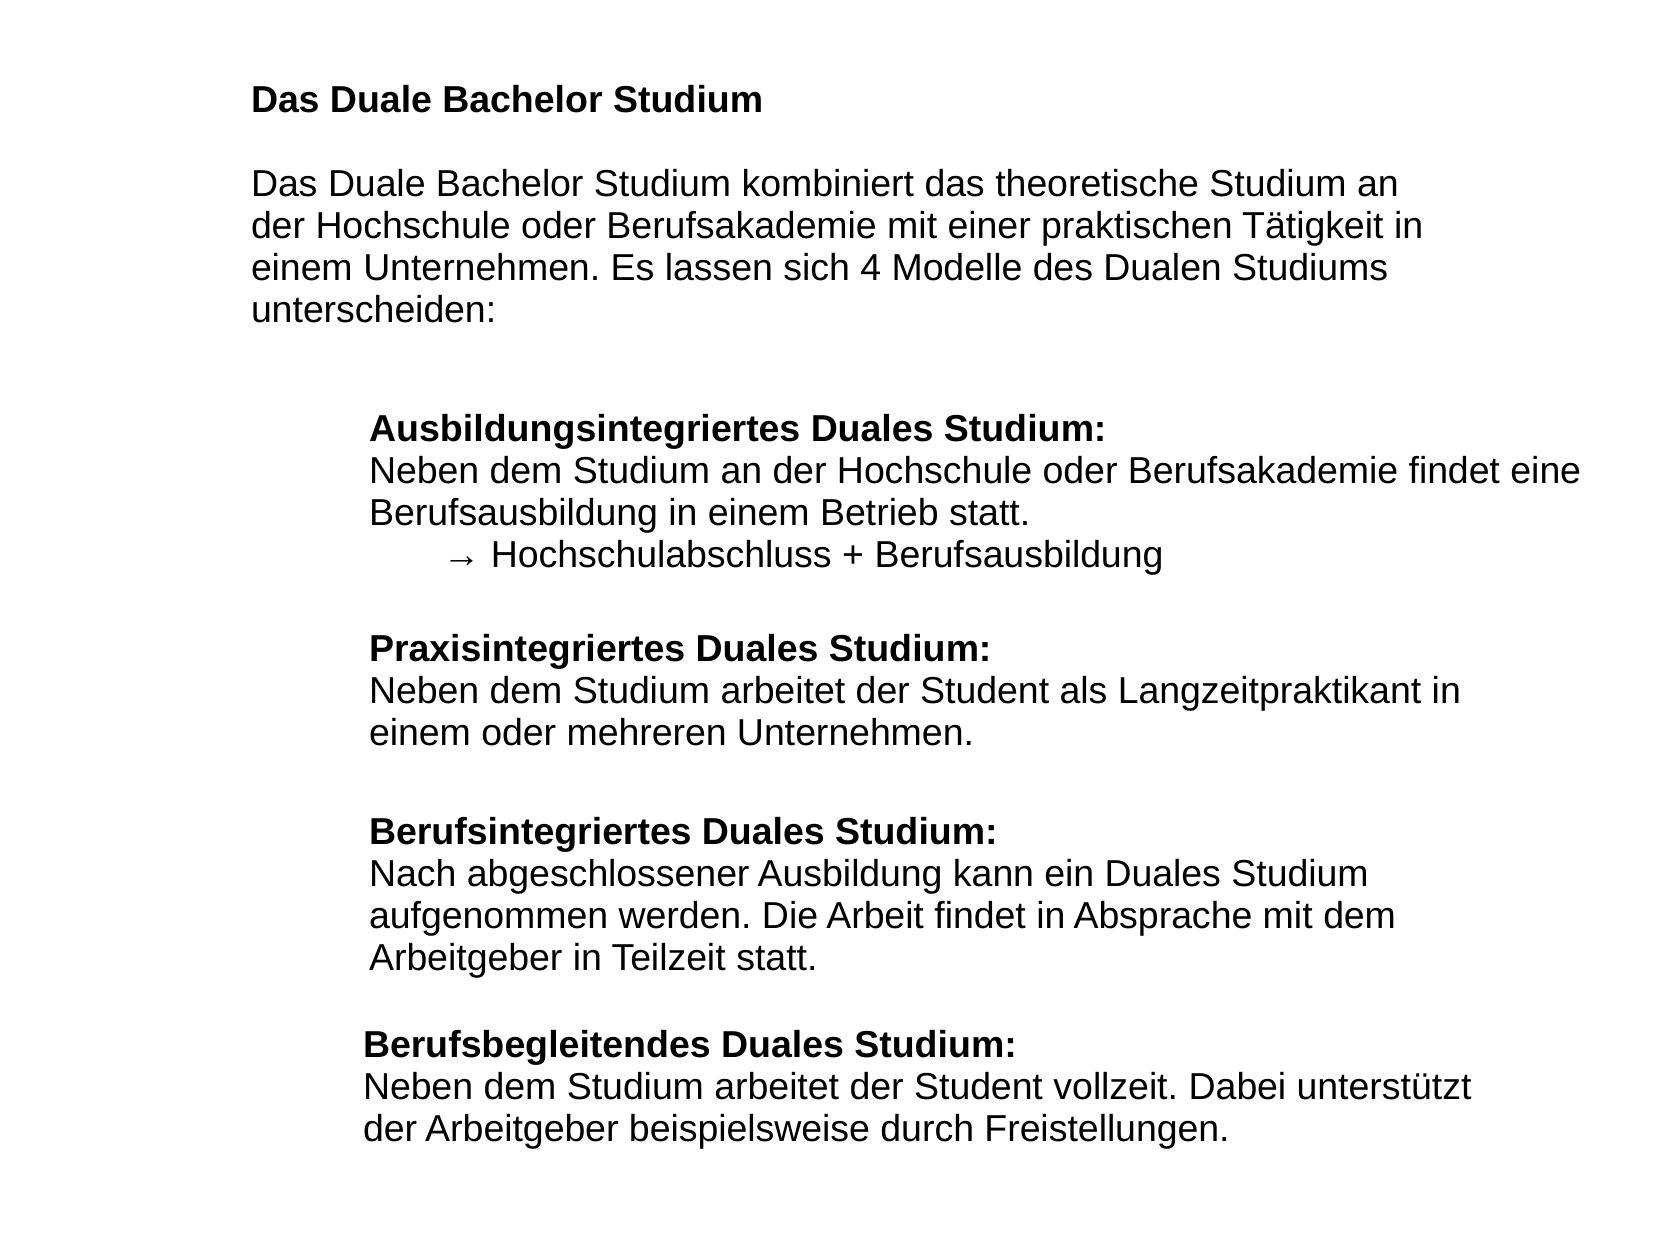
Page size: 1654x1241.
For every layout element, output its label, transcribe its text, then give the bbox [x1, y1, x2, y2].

text_box Berufsbegleitendes Duales Studium: Neben dem Studium arbeitet der Student vollzeit. Dabei unterstützt der Arbeitgeber beispielsweise durch Freistellungen. [348, 1015, 1518, 1157]
text_box Das Duale Bachelor Studium Das Duale Bachelor Studium kombiniert das theoretische Studium an der Hochschule oder Berufsakademie mit einer praktischen Tätigkeit in einem Unternehmen. Es lassen sich 4 Modelle des Dualen Studiums unterscheiden: [236, 70, 1441, 338]
text_box Berufsintegriertes Duales Studium: Nach abgeschlossener Ausbildung kann ein Duales Studium aufgenommen werden. Die Arbeit findet in Absprache mit dem Arbeitgeber in Teilzeit statt. [354, 803, 1548, 986]
text_box Ausbildungsintegriertes Duales Studium: Neben dem Studium an der Hochschule oder Berufsakademie findet eine Berufsausbildung in einem Betrieb statt. → Hochschulabschluss + Berufsausbildung [354, 399, 1607, 583]
text_box Praxisintegriertes Duales Studium: Neben dem Studium arbeitet der Student als Langzeitpraktikant in einem oder mehreren Unternehmen. [354, 620, 1571, 761]
